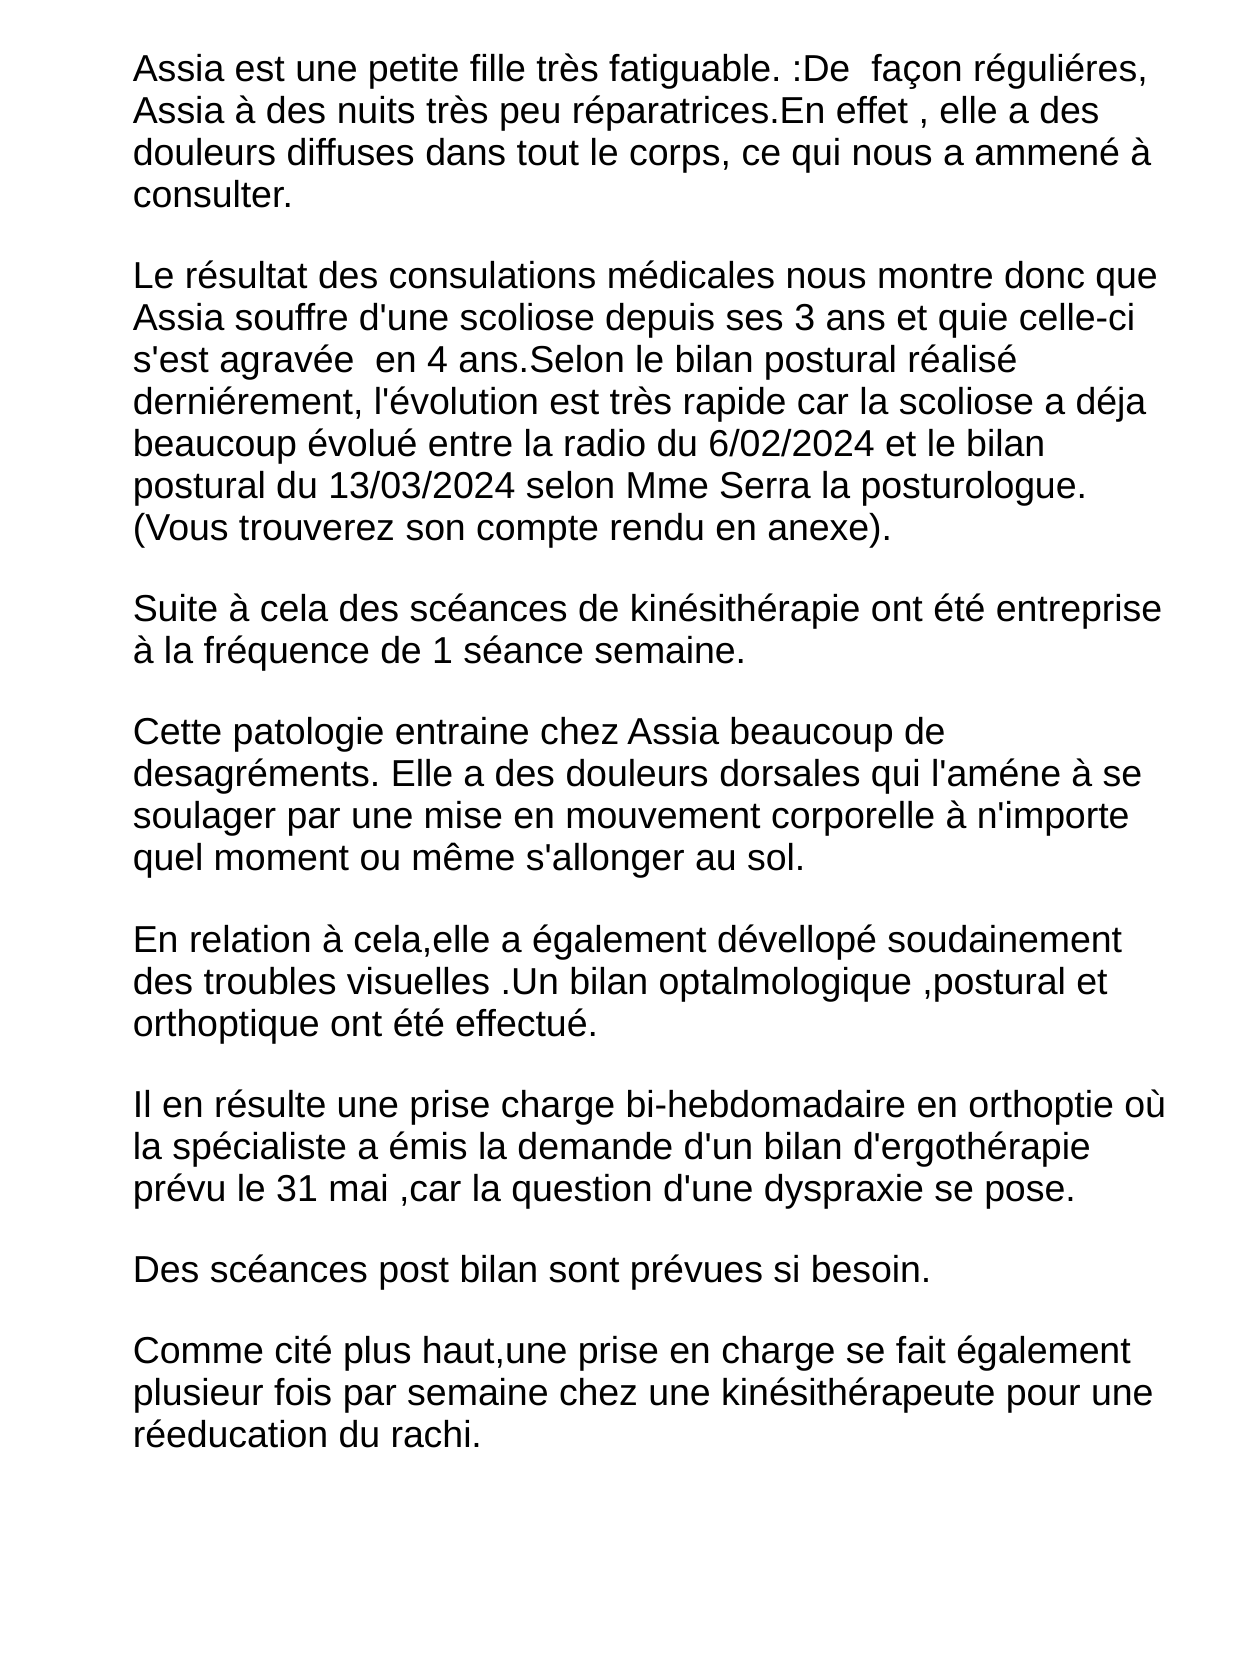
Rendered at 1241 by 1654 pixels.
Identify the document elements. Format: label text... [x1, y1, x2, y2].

list Assia est une petite fille très fatiguable. :De façon réguliéres, Assia à des nuits très peu réparatrices.En effet , elle a des douleurs diffuses dans tout le corps, ce qui nous a ammené à consulter. Le résultat des consulations médicales nous montre donc que Assia souffre d'une scoliose depuis ses 3 ans et quie celle-ci s'est agravée en 4 ans.Selon le bilan postural réalisé derniérement, l'évolution est très rapide car la scoliose a déja beaucoup évolué entre la radio du 6/02/2024 et le bilan postural du 13/03/2024 selon Mme Serra la posturologue.(Vous trouverez son compte rendu en anexe). Suite à cela des scéances de kinésithérapie ont été entreprise à la fréquence de 1 séance semaine. Cette patologie entraine chez Assia beaucoup de desagréments. Elle a des douleurs dorsales qui l'améne à se soulager par une mise en mouvement corporelle à n'importe quel moment ou même s'allonger au sol. En relation à cela,elle a également dévellopé soudainement des troubles visuelles .Un bilan optalmologique ,postural et orthoptique ont été effectué. Il en résulte une prise charge bi-hebdomadaire en orthoptie où la spécialiste a émis la demande d'un bilan d'ergothérapie prévu le 31 mai ,car la question d'une dyspraxie se pose. Des scéances post bilan sont prévues si besoin. Comme cité plus haut,une prise en charge se fait également plusieur fois par semaine chez une kinésithérapeute pour une réeducation du rachi. [62, 47, 1179, 1654]
